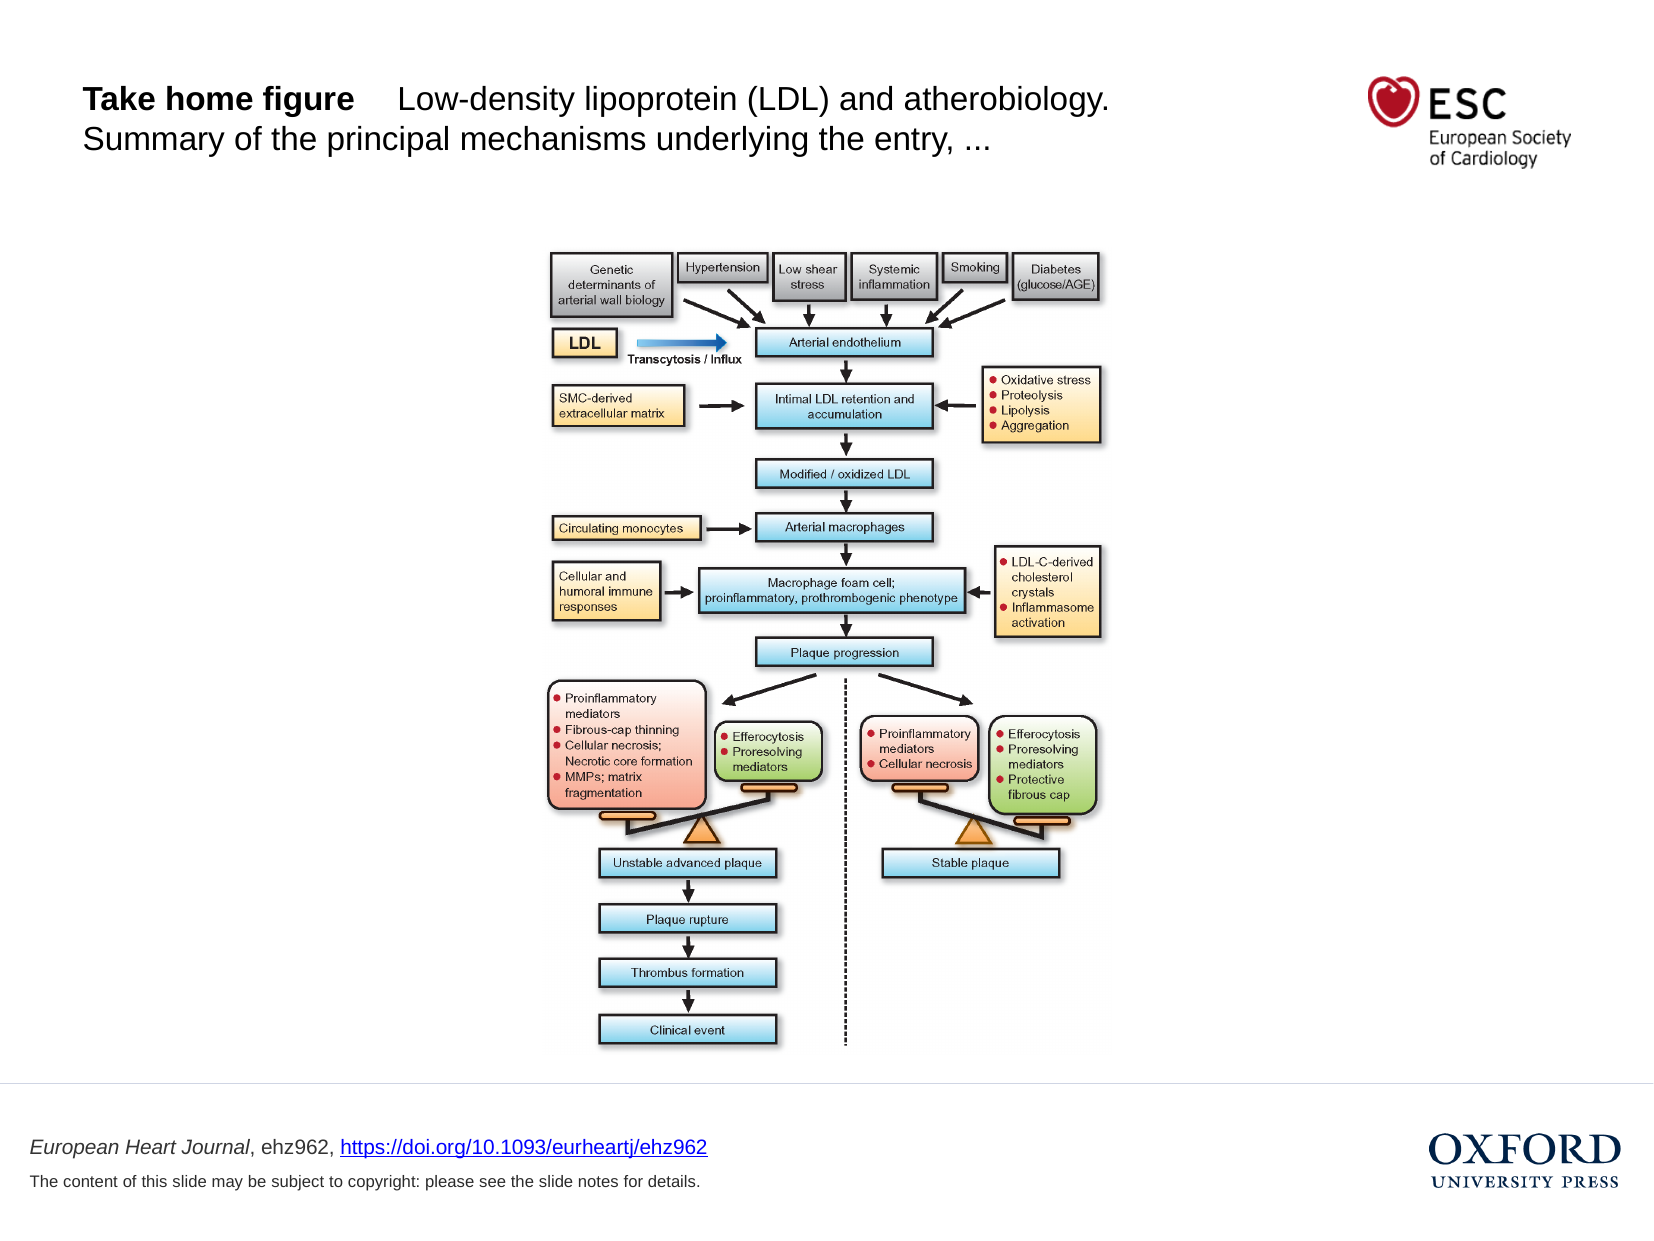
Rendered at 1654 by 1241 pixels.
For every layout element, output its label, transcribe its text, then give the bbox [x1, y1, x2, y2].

picture [542, 247, 1112, 1055]
picture [1429, 1133, 1621, 1188]
title Take home figure Low-density lipoprotein (LDL) and atherobiology. Summary of the principal mechanisms underlying the entry, ... [82, 76, 1188, 188]
footer European Heart Journal, ehz962, https://doi.org/10.1093/eurheartj/ehz962 The content of this slide may be subject to copyright: please see the slide notes for details. [0, 1083, 1389, 1241]
picture [1368, 76, 1571, 169]
